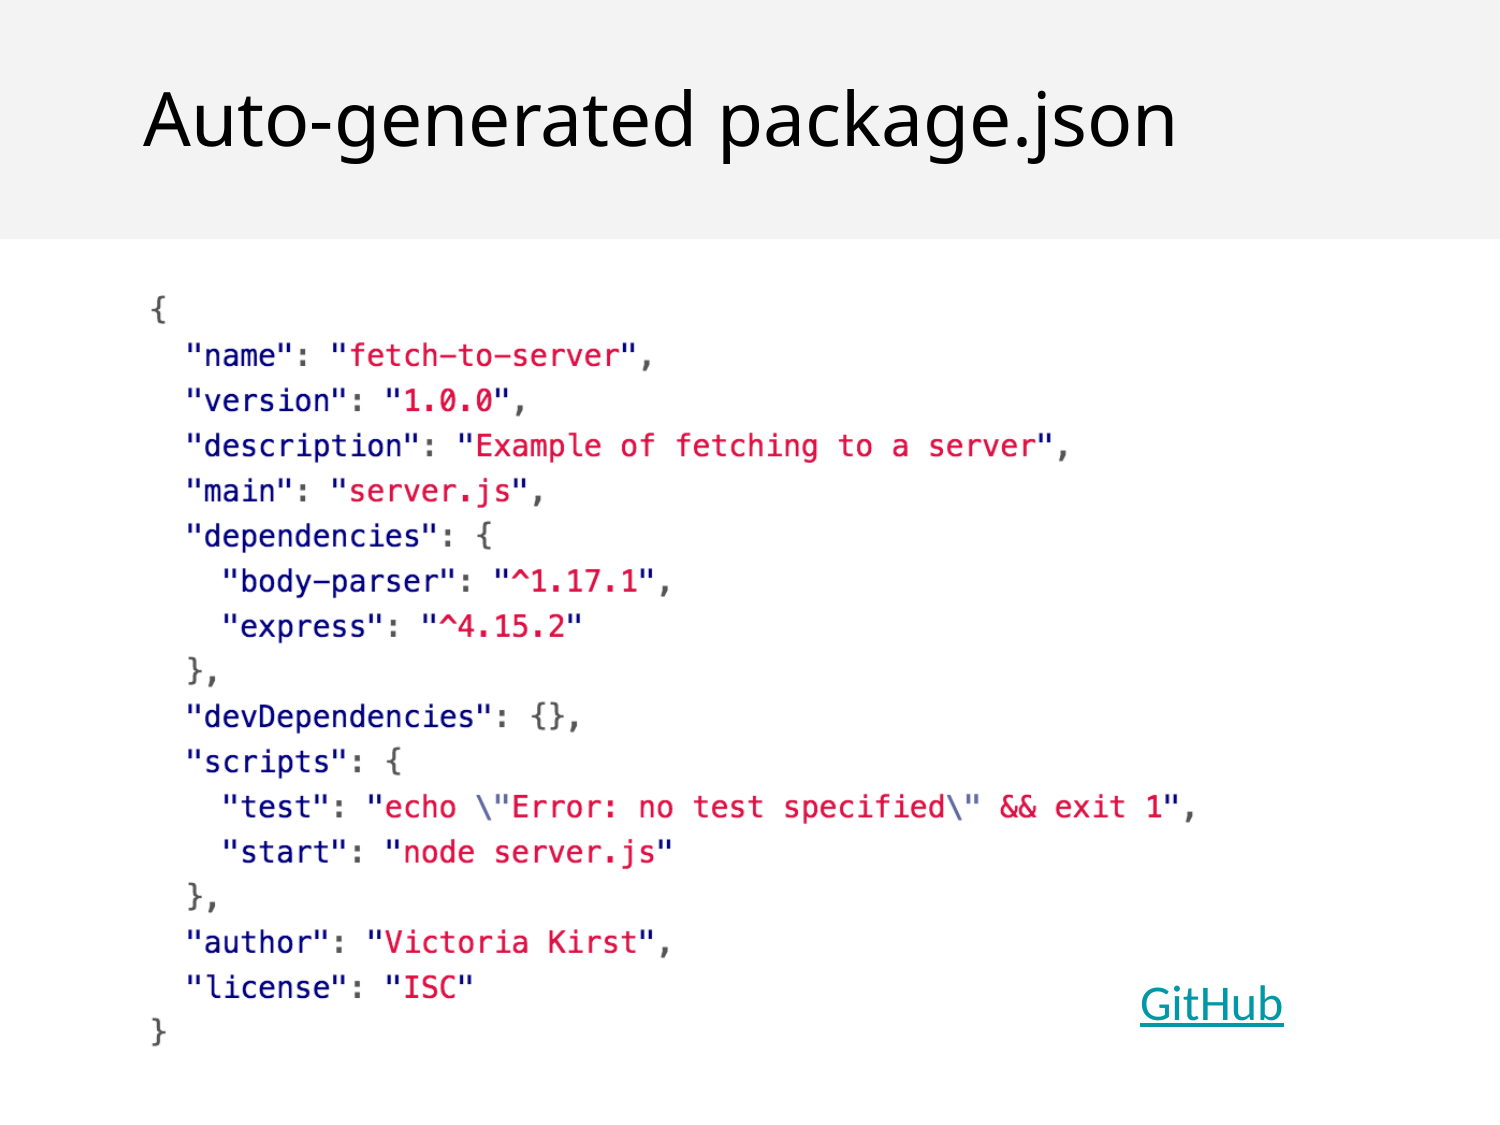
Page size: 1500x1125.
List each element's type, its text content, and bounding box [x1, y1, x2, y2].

text_box GitHub [1124, 954, 1424, 1096]
picture [128, 265, 1219, 1069]
title Auto-generated package.json [128, 56, 1372, 183]
